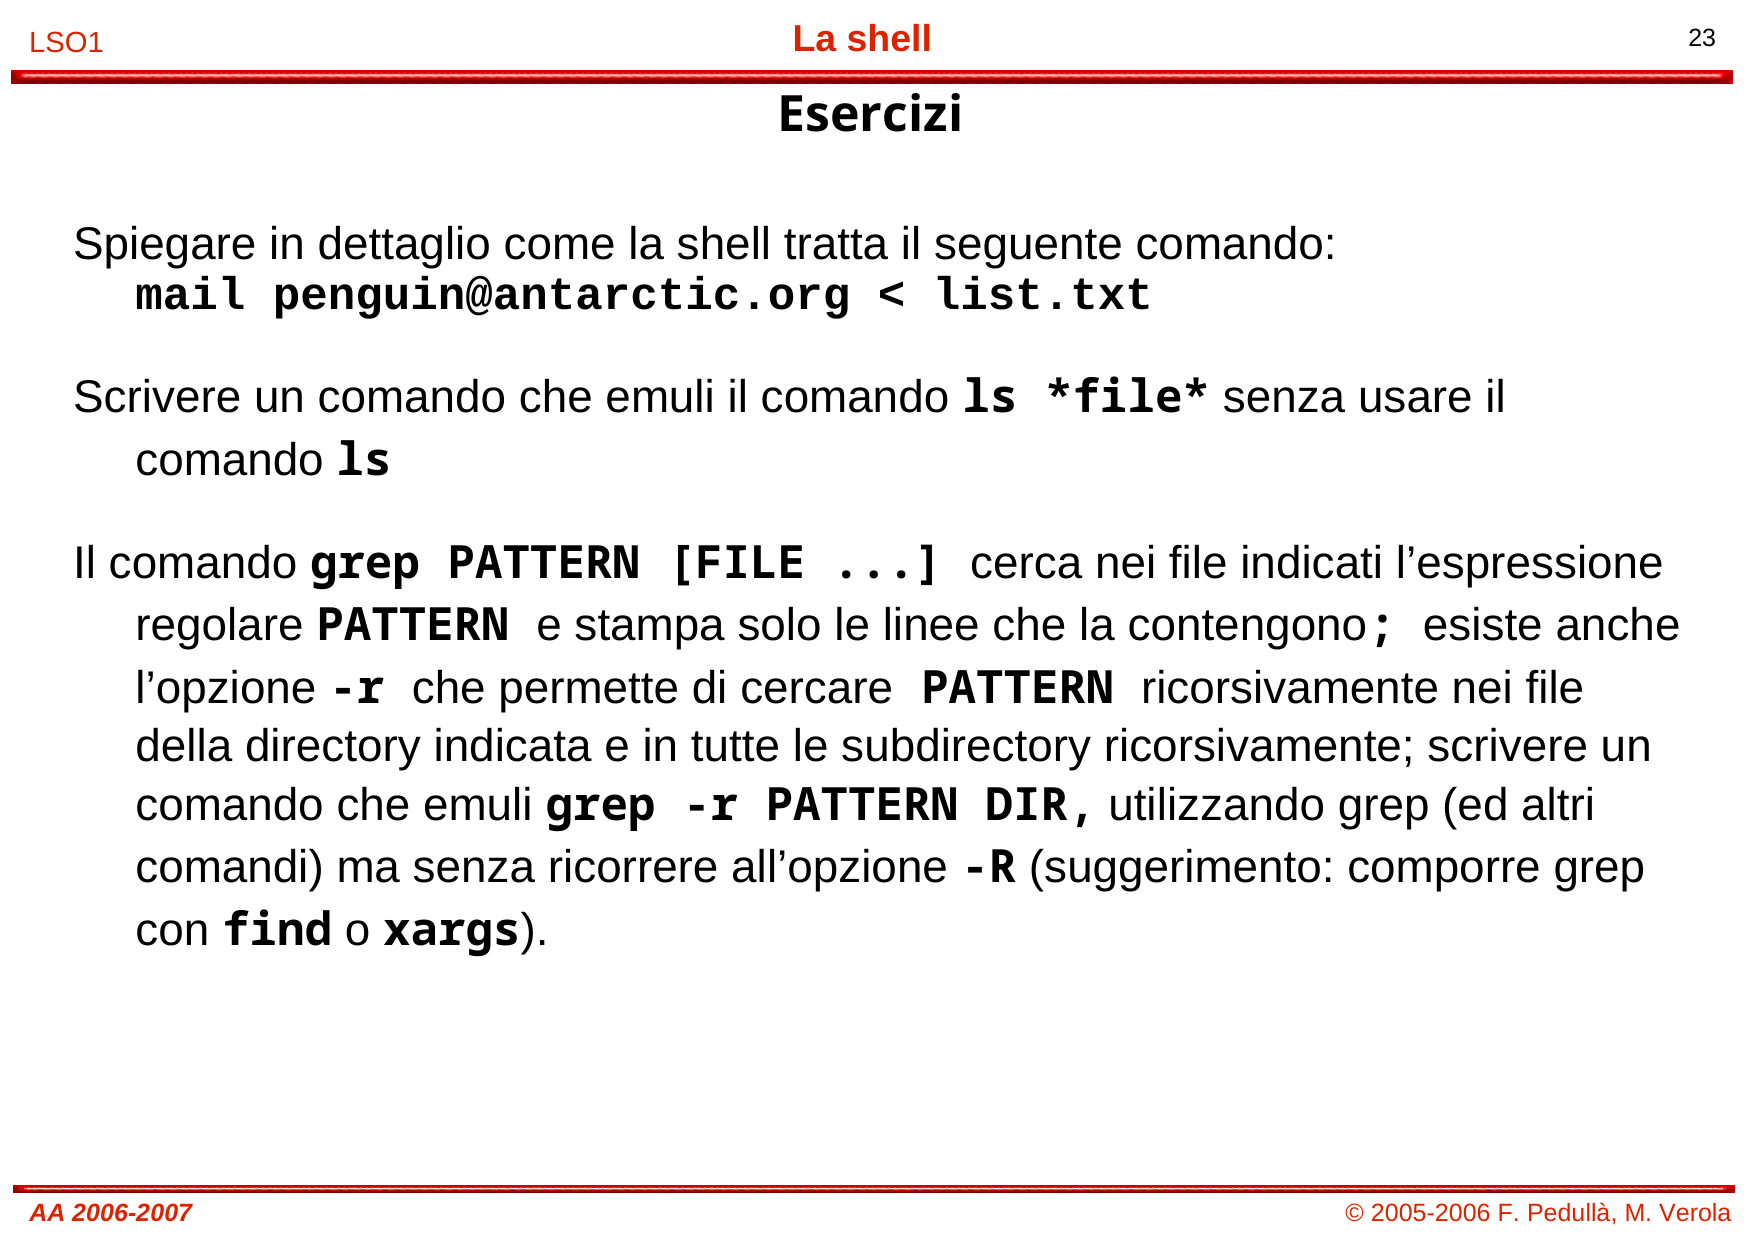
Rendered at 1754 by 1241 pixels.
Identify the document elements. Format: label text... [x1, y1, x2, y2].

picture [13, 1185, 1735, 1193]
picture [1011, 70, 1733, 84]
title Esercizi [730, 66, 1011, 162]
list Spiegare in dettaglio come la shell tratta il seguente comando: mail penguin@antarctic.org < list.txt Scrivere un comando che emuli il comando ls *file* senza usare il comando ls Il comando grep PATTERN [FILE ...] cerca nei file indicati l’espressione regolare PATTERN e stampa solo le linee che la contengono; esiste anche l’opzione -r che permette di cercare PATTERN ricorsivamente nei file della directory indicata e in tutte le subdirectory ricorsivamente; scrivere un comando che emuli grep -r PATTERN DIR, utilizzando grep (ed altri comandi) ma senza ricorrere all’opzione -R (suggerimento: comporre grep con find o xargs). [58, 206, 1696, 907]
picture [11, 70, 730, 84]
